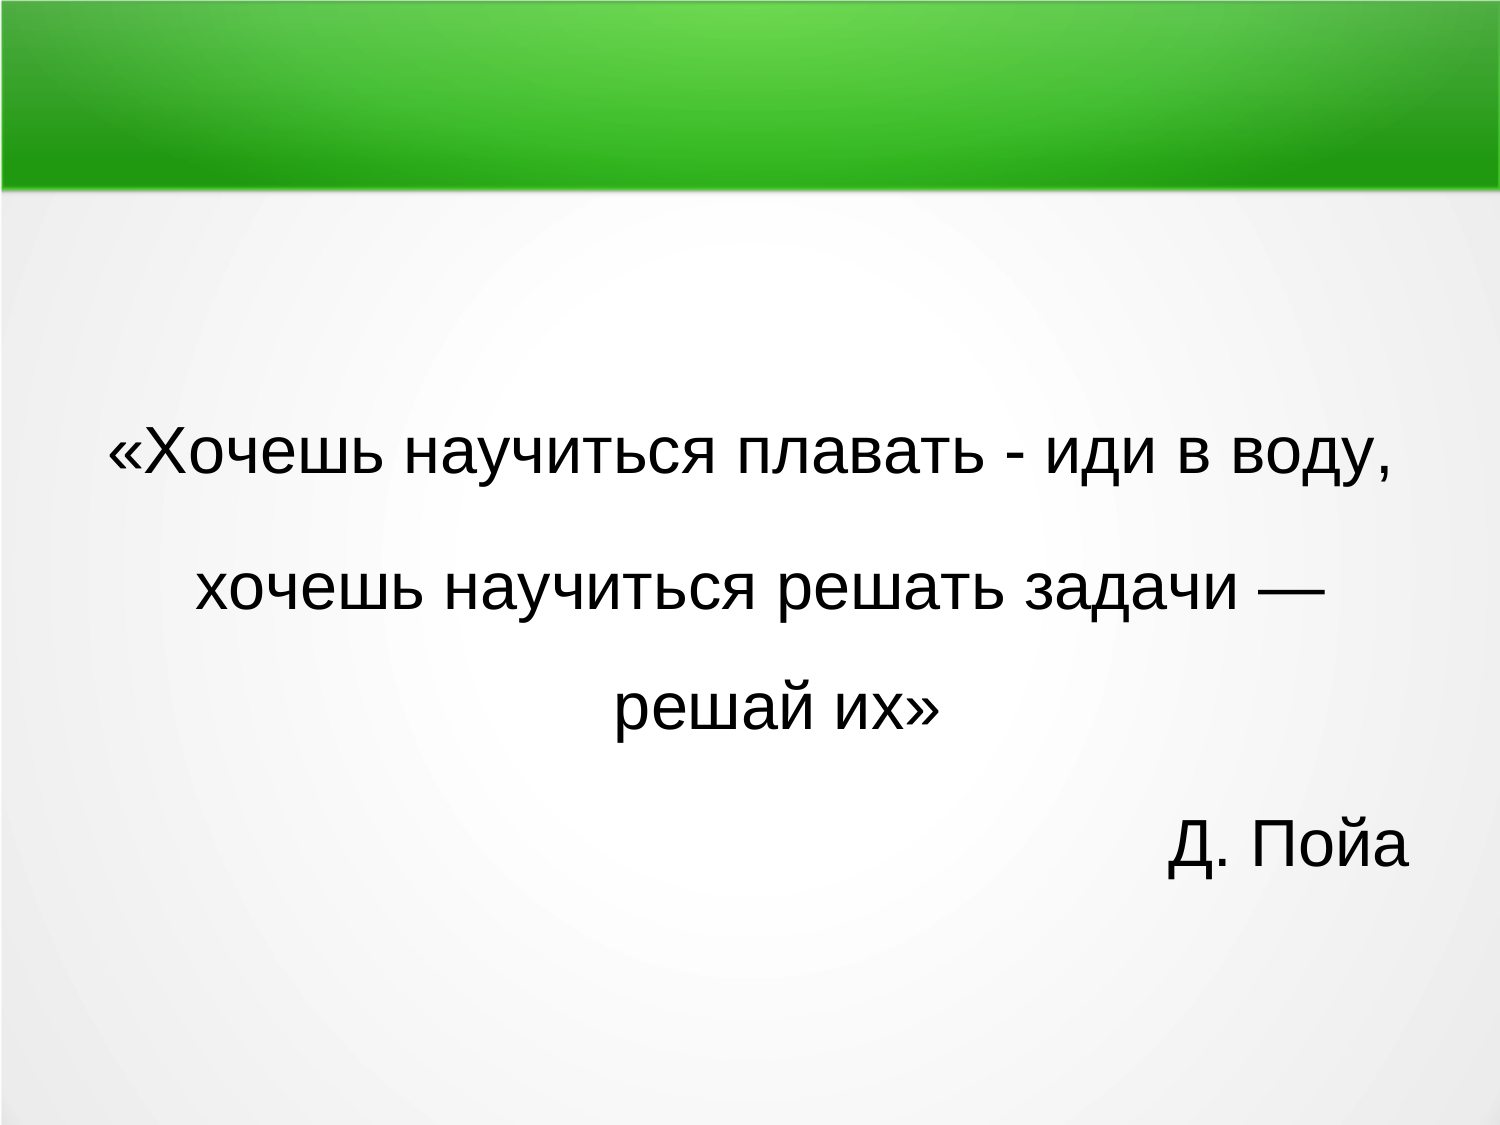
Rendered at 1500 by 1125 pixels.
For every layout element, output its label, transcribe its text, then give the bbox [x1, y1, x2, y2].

text_box «Хочешь научиться плавать - иди в воду, хочешь научиться решать задачи — решай их» Д. Пойа [75, 262, 1426, 1005]
picture [0, 0, 1500, 1125]
